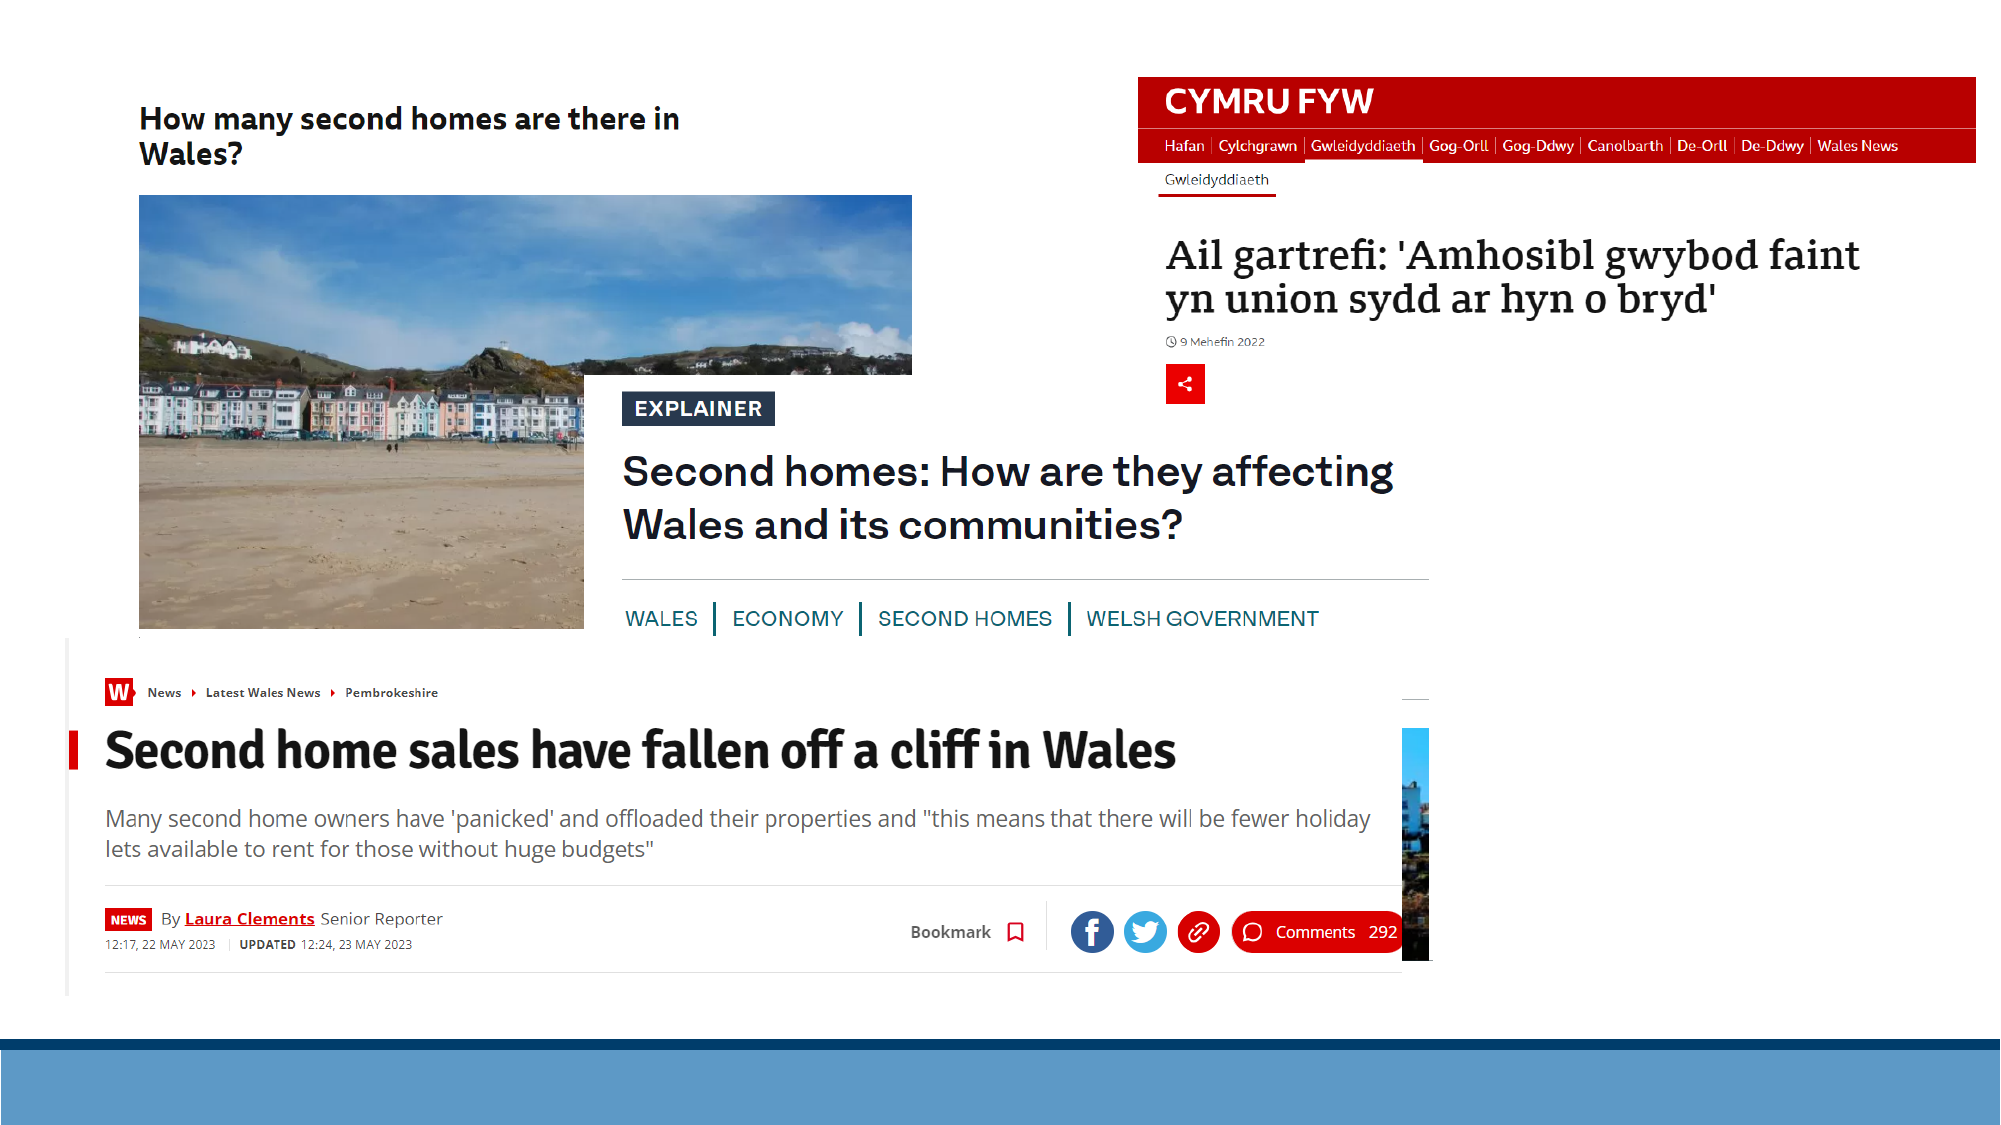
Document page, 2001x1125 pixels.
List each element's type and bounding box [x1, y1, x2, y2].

picture [65, 77, 1976, 997]
